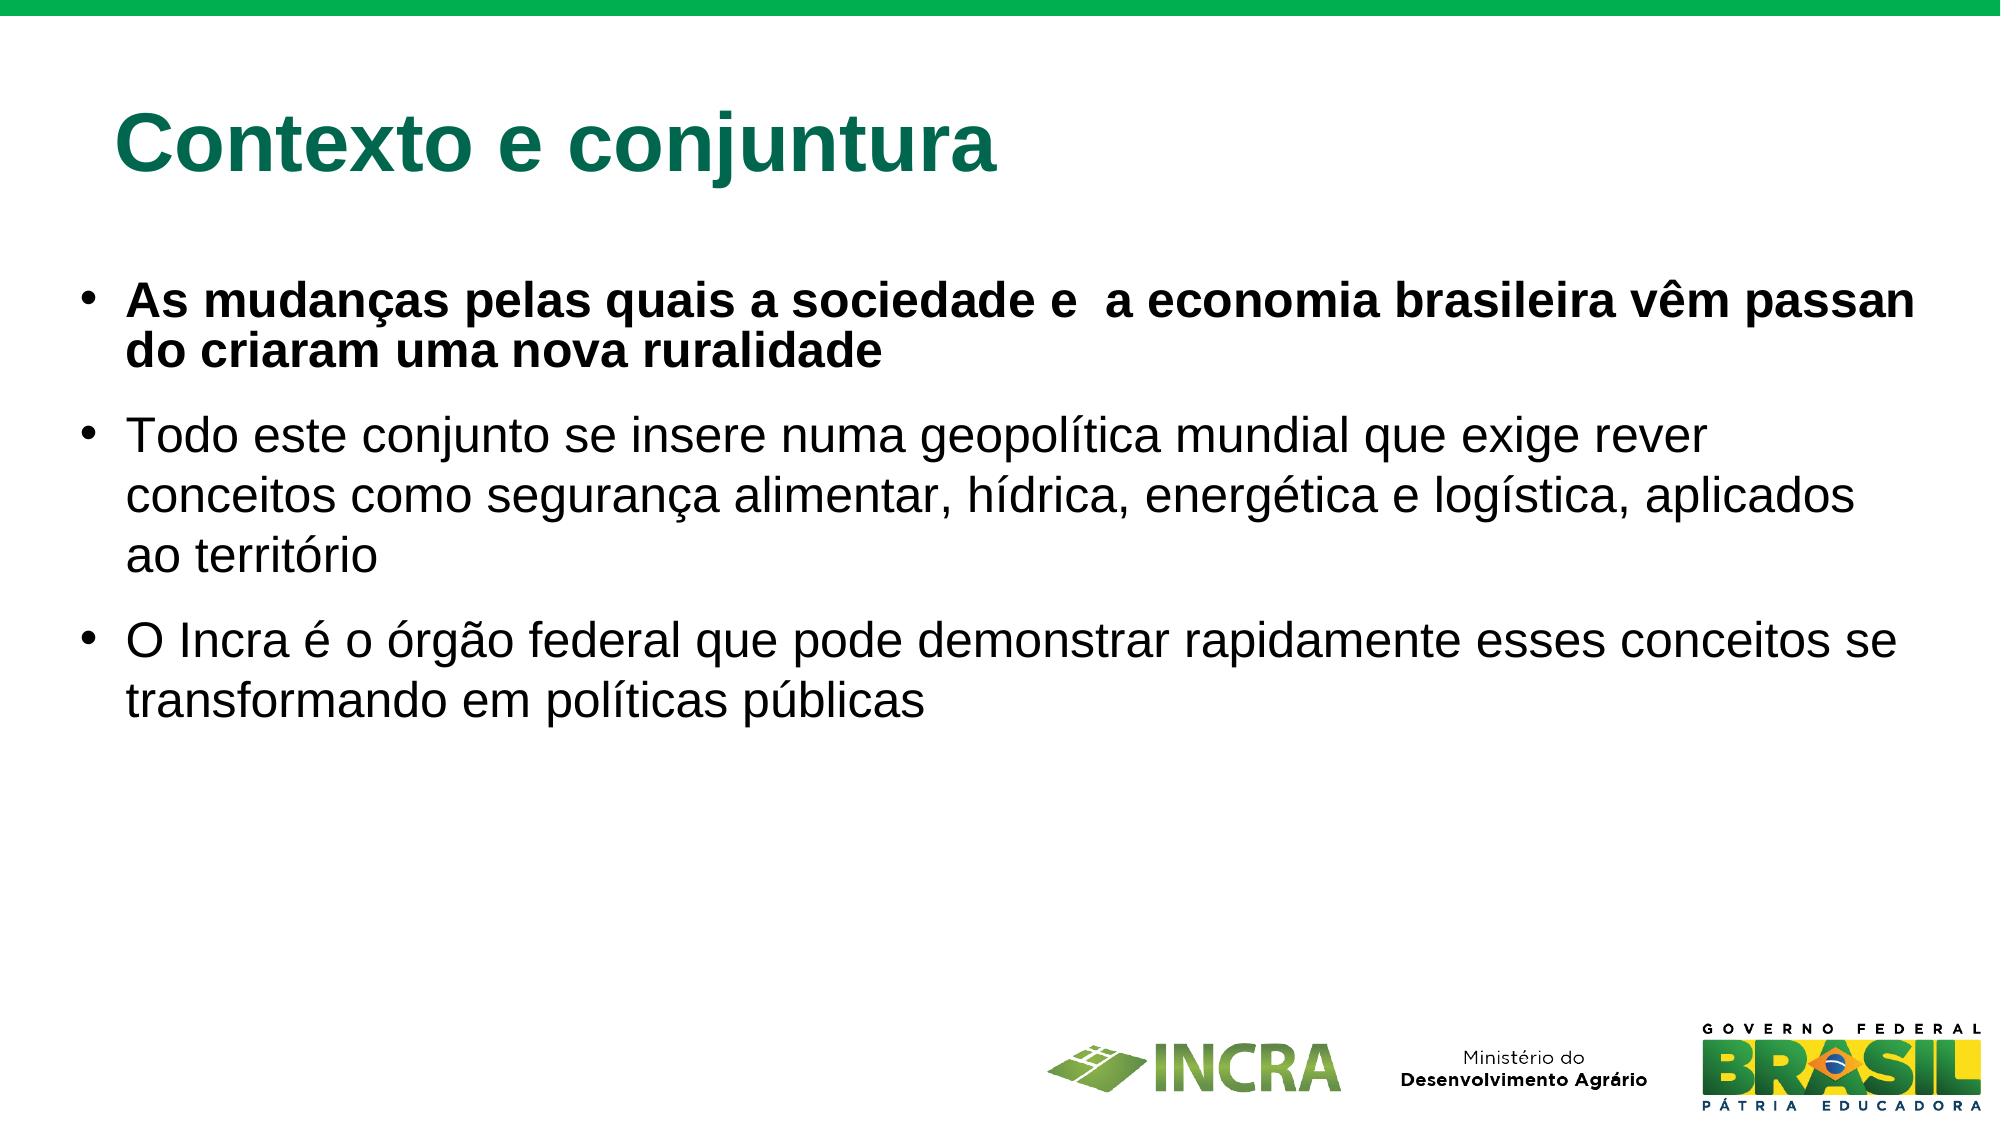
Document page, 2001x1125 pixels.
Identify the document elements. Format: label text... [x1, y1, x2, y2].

text_box Contexto e conjuntura [99, 21, 1899, 257]
picture [1047, 1023, 1981, 1111]
text_box As mudanças pelas quais a sociedade e a economia brasileira vêm passando criaram uma nova ruralidade Todo este conjunto se insere numa geopolítica mundial que exige rever conceitos como segurança alimentar, hídrica, energética e logística, aplicados ao território O Incra é o órgão federal que pode demonstrar rapidamente esses conceitos se transformando em políticas públicas [65, 259, 1934, 770]
